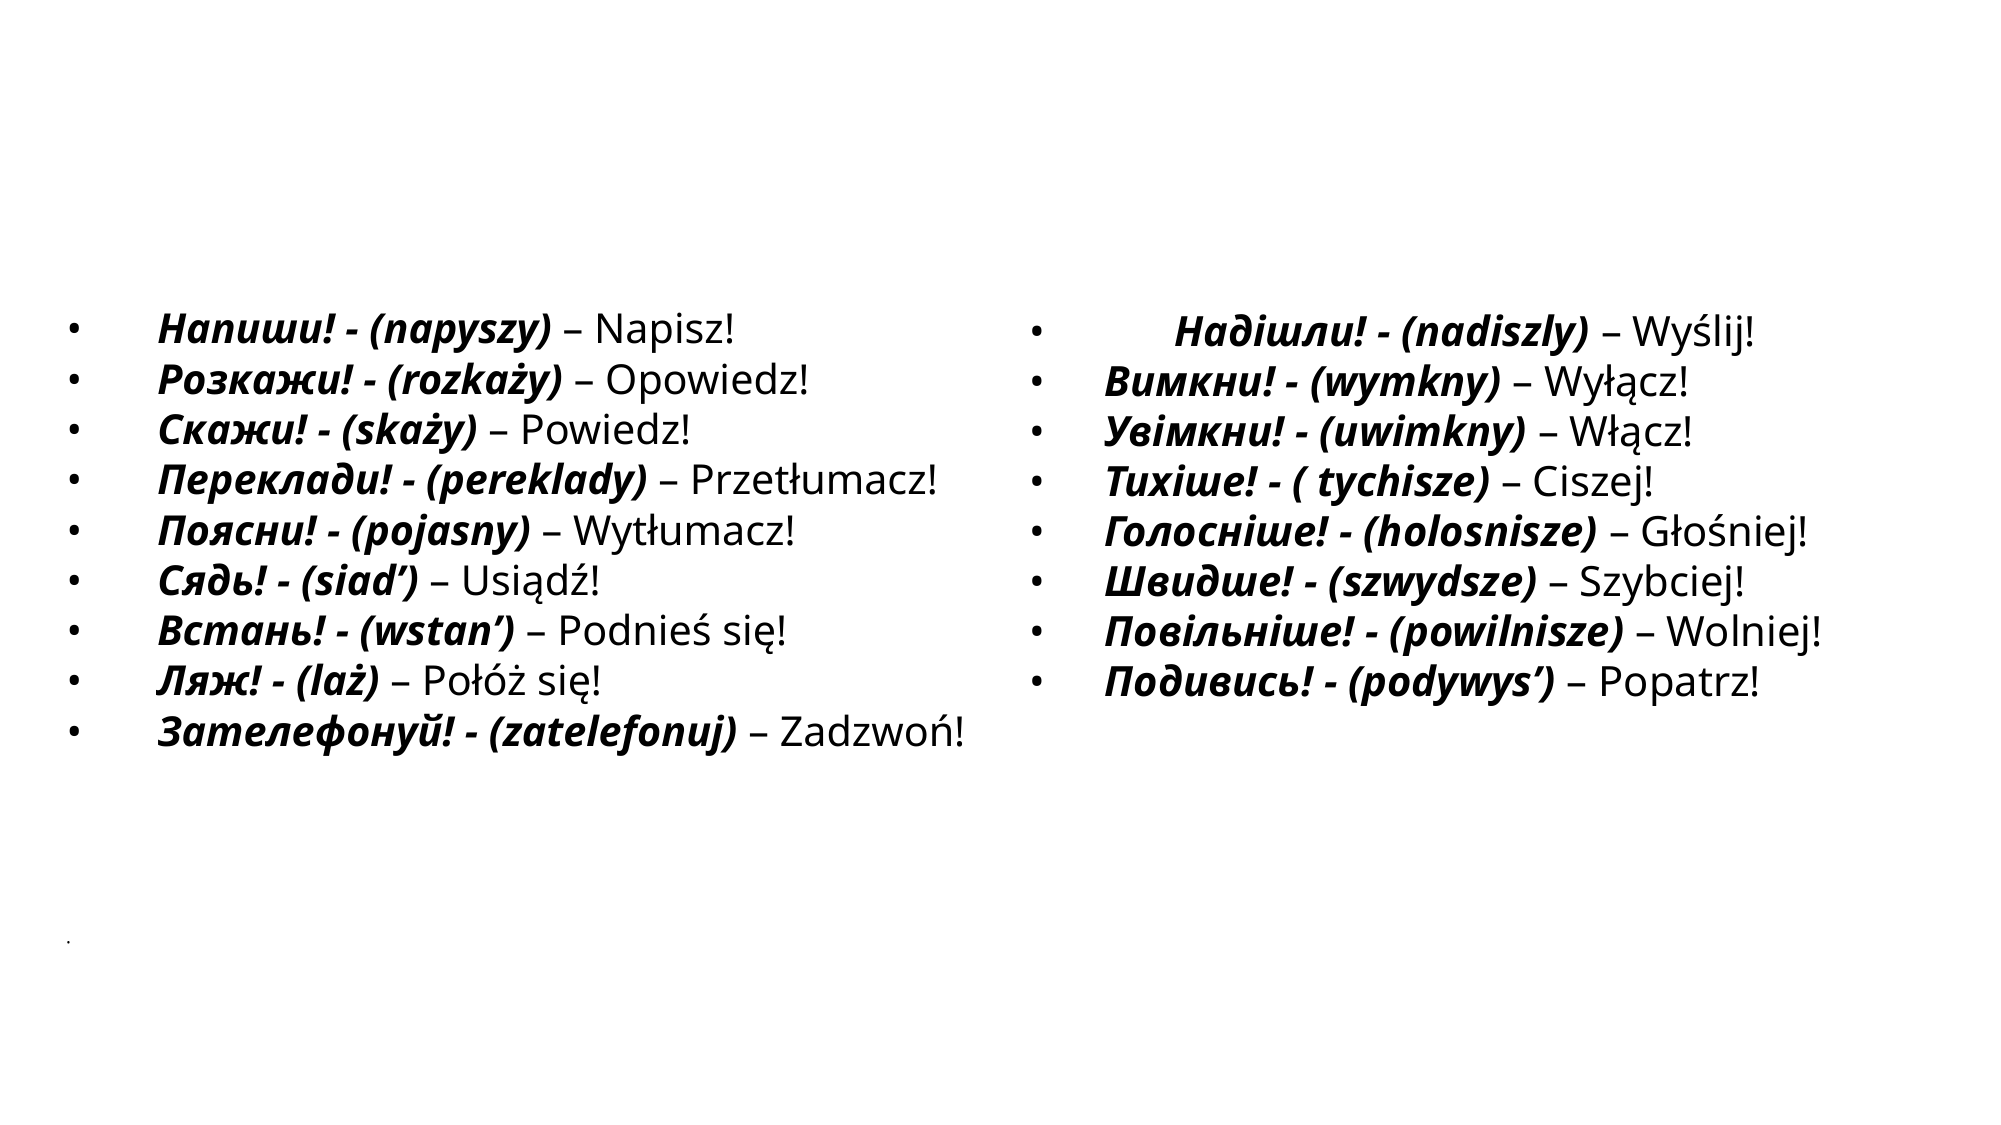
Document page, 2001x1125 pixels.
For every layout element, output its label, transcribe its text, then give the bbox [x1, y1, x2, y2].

text_box • Надішли! - (nadiszly) – Wyślij! • Вимкни! - (wymkny) – Wyłącz! • Увімкни! - (uwimkny) – Włącz! • Тихіше! - ( tychisze) – Ciszej! • Голосніше! - (holosnisze) – Głośniej! • Швидше! - (szwydsze) – Szybciej! • Повільніше! - (powilnisze) – Wolniej! • Подивись! - (podywys’) – Popatrz! [1014, 296, 1949, 716]
list • Напиши! - (napyszy) – Napisz! • Розкажи! - (rozkaży) – Opowiedz! • Скажи! - (skaży) – Powiedz! • Переклади! - (pereklady) – Przetłumacz! • Поясни! - (pojasny) – Wytłumacz! • Сядь! - (siad’) – Usiądź! • Встань! - (wstan’) – Podnieś się! • Ляж! - (laż) – Połóż się! • Зателефонуй! - (zatelefonuj) – Zadzwoń! • [51, 312, 986, 983]
